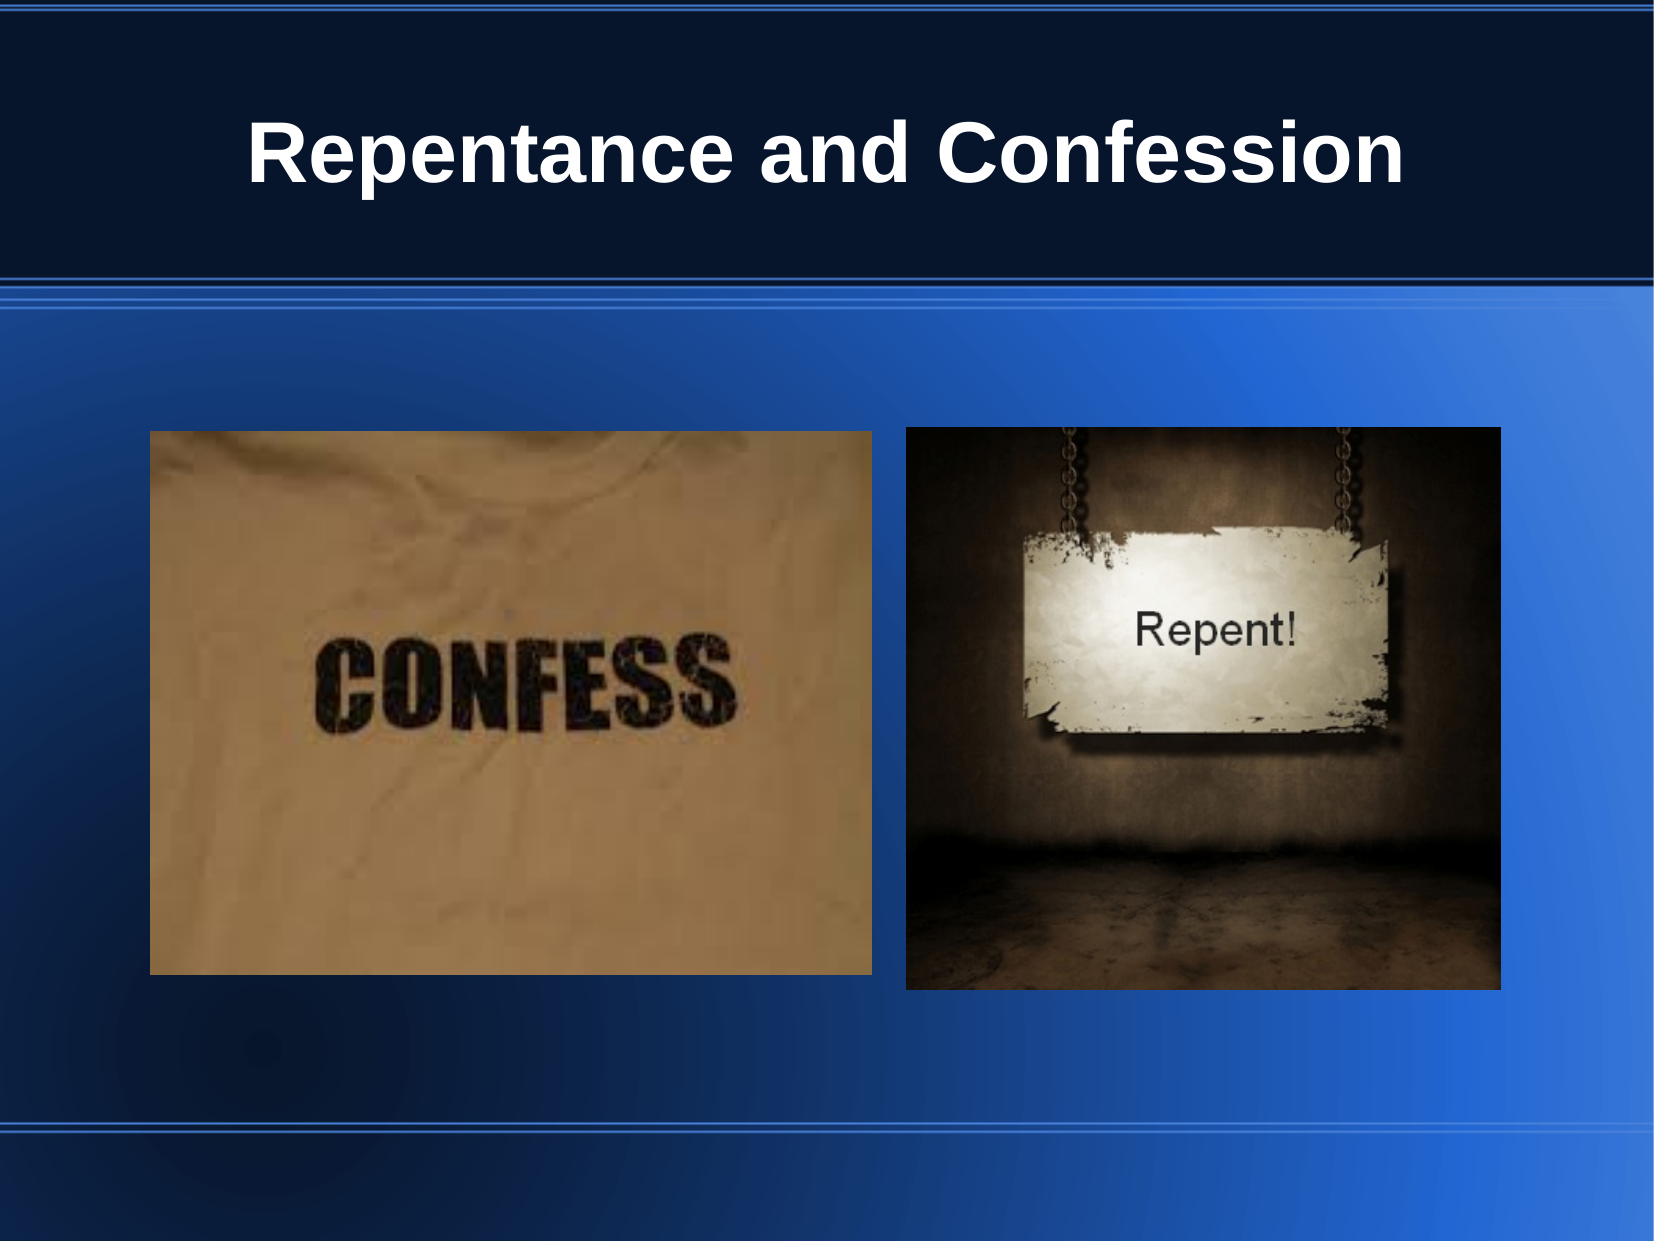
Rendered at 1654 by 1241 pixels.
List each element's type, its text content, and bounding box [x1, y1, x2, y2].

title Repentance and Confession [82, 49, 1571, 257]
picture [0, 0, 1654, 1241]
